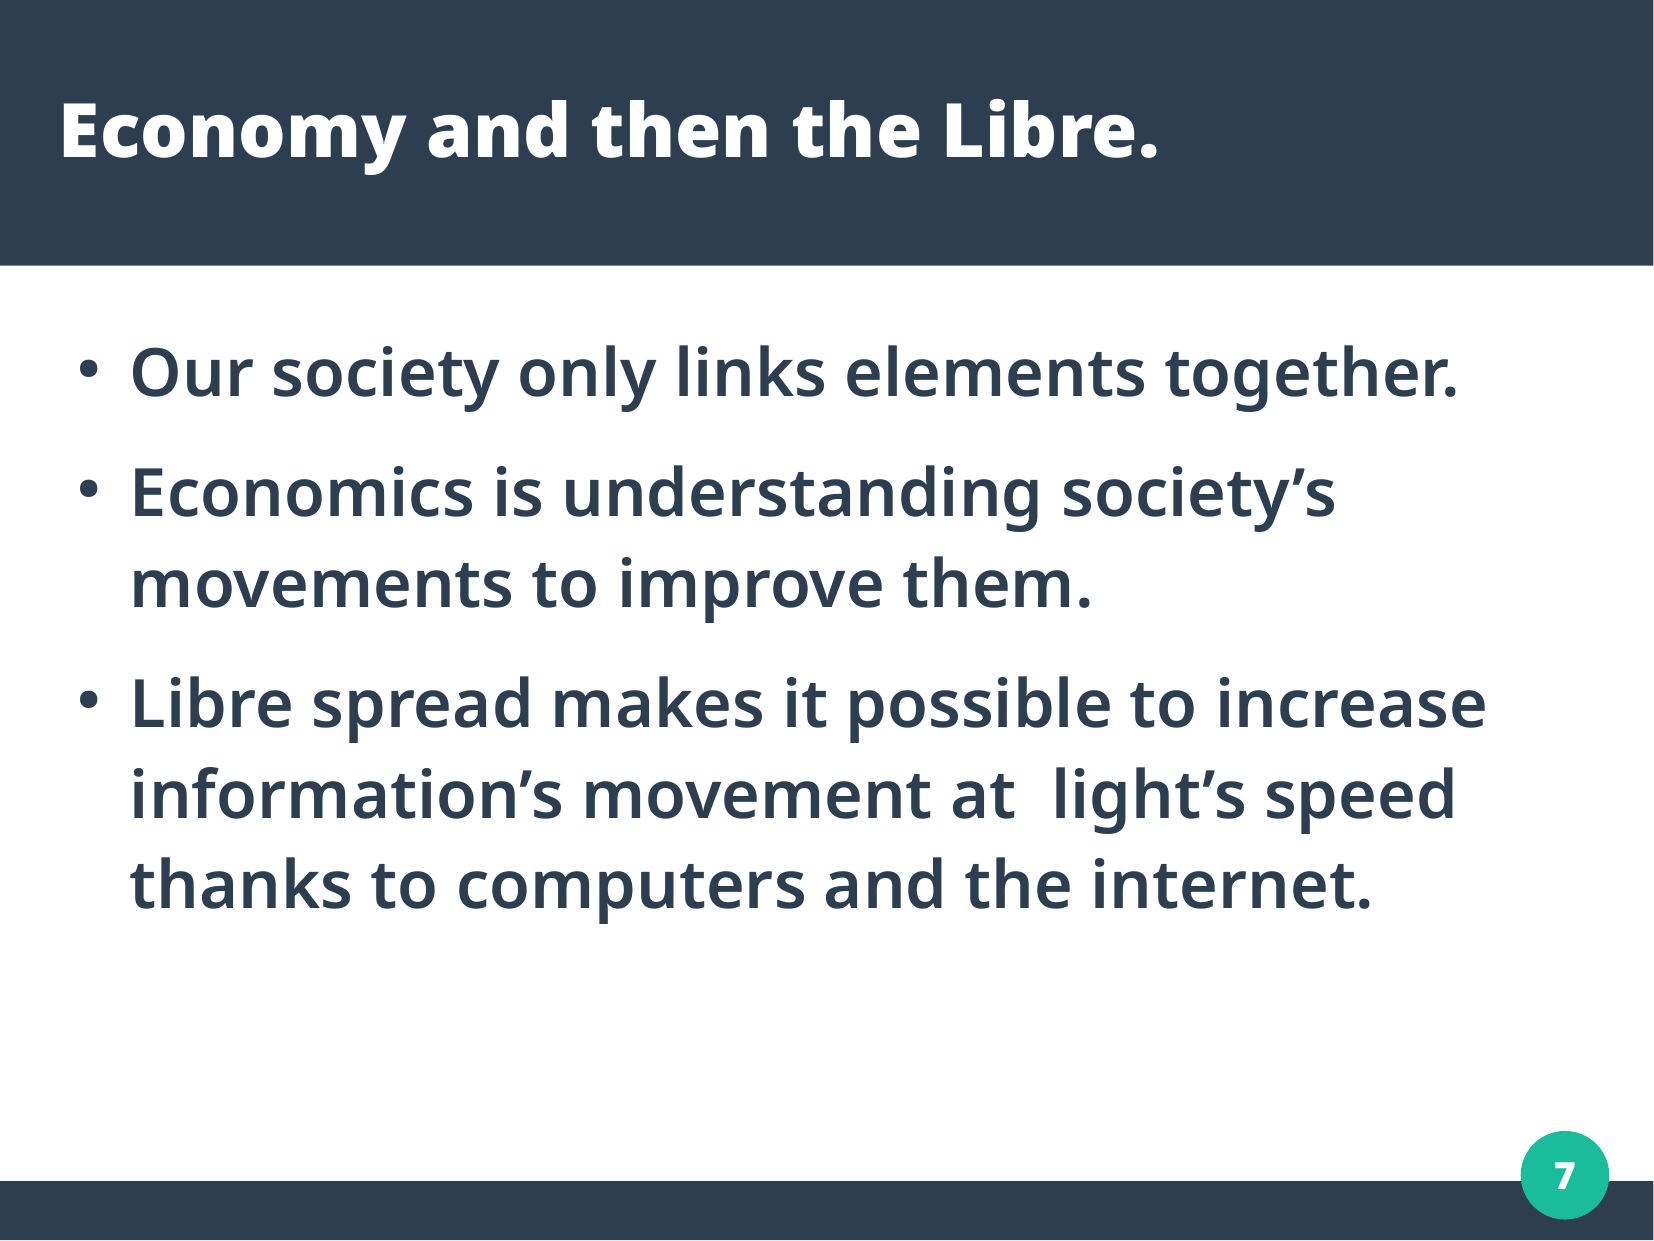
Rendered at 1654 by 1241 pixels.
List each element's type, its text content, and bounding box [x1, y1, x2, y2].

list Our society only links elements together. Economics is understanding society’s movements to improve them. Libre spread makes it possible to increase information’s movement at light’s speed thanks to computers and the internet. [59, 324, 1595, 1152]
title Economy and then the Libre. [59, 49, 1595, 207]
